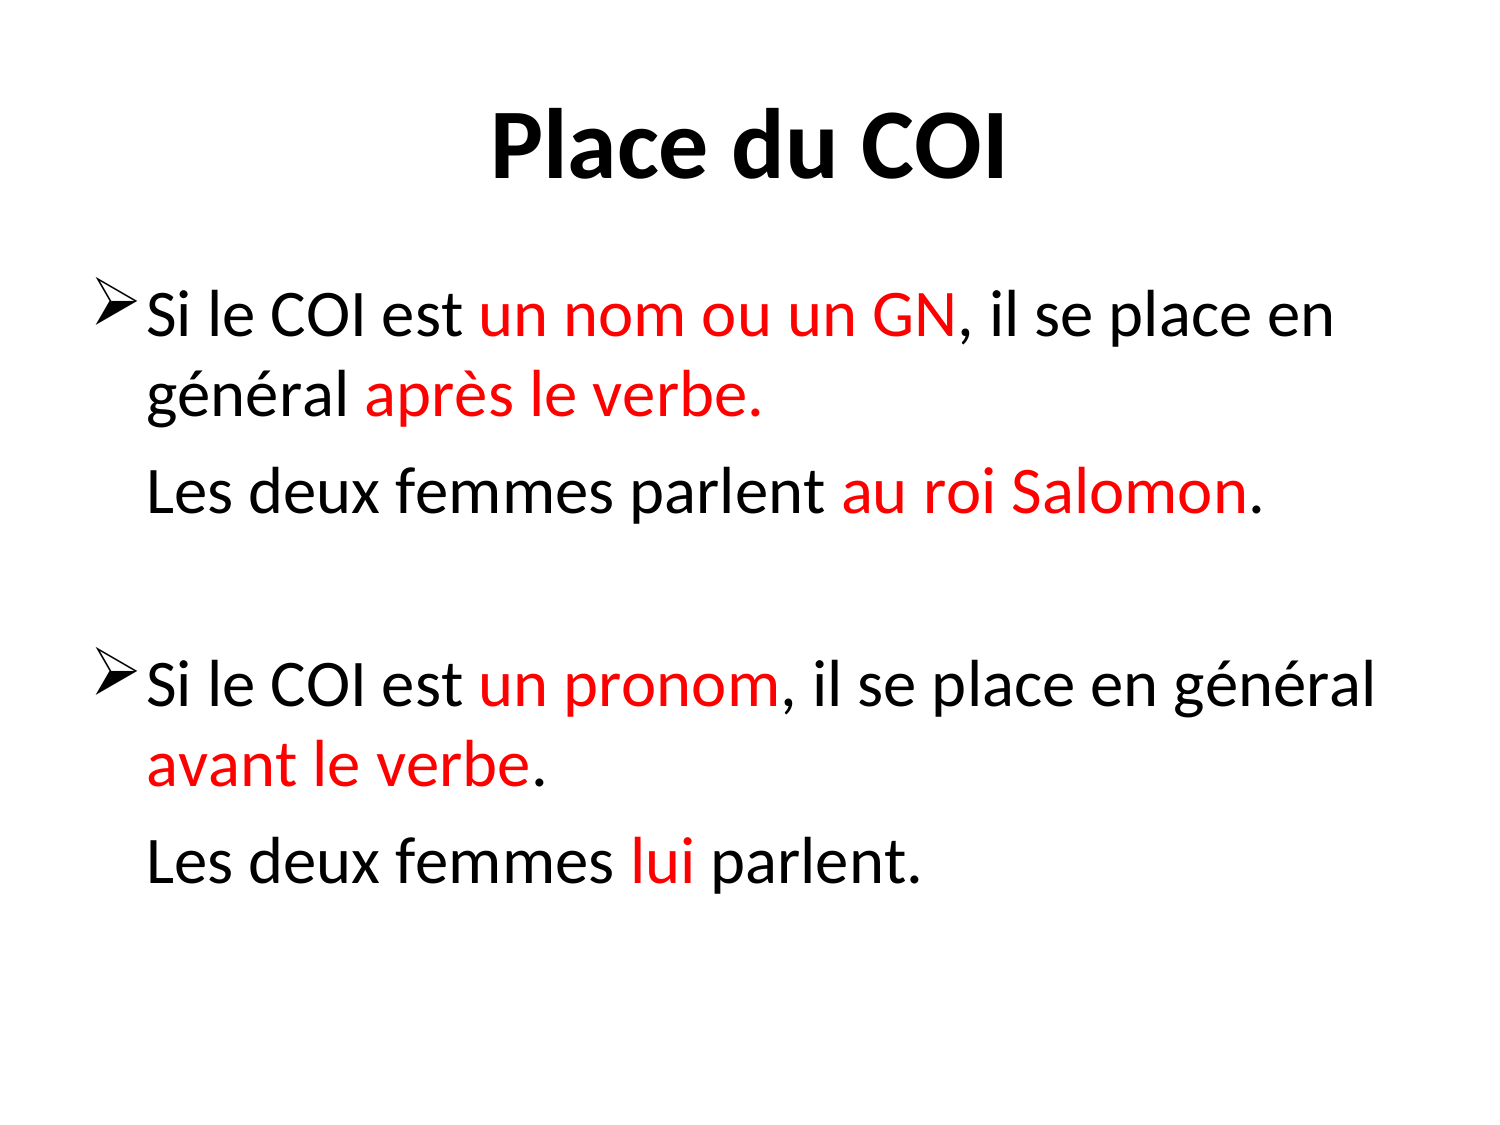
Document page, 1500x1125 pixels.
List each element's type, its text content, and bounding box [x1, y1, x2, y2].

list Si le COI est un nom ou un GN, il se place en général après le verbe. Les deux femmes parlent au roi Salomon. Si le COI est un pronom, il se place en général avant le verbe. Les deux femmes lui parlent. [75, 262, 1426, 1005]
title Place du COI [75, 45, 1426, 233]
